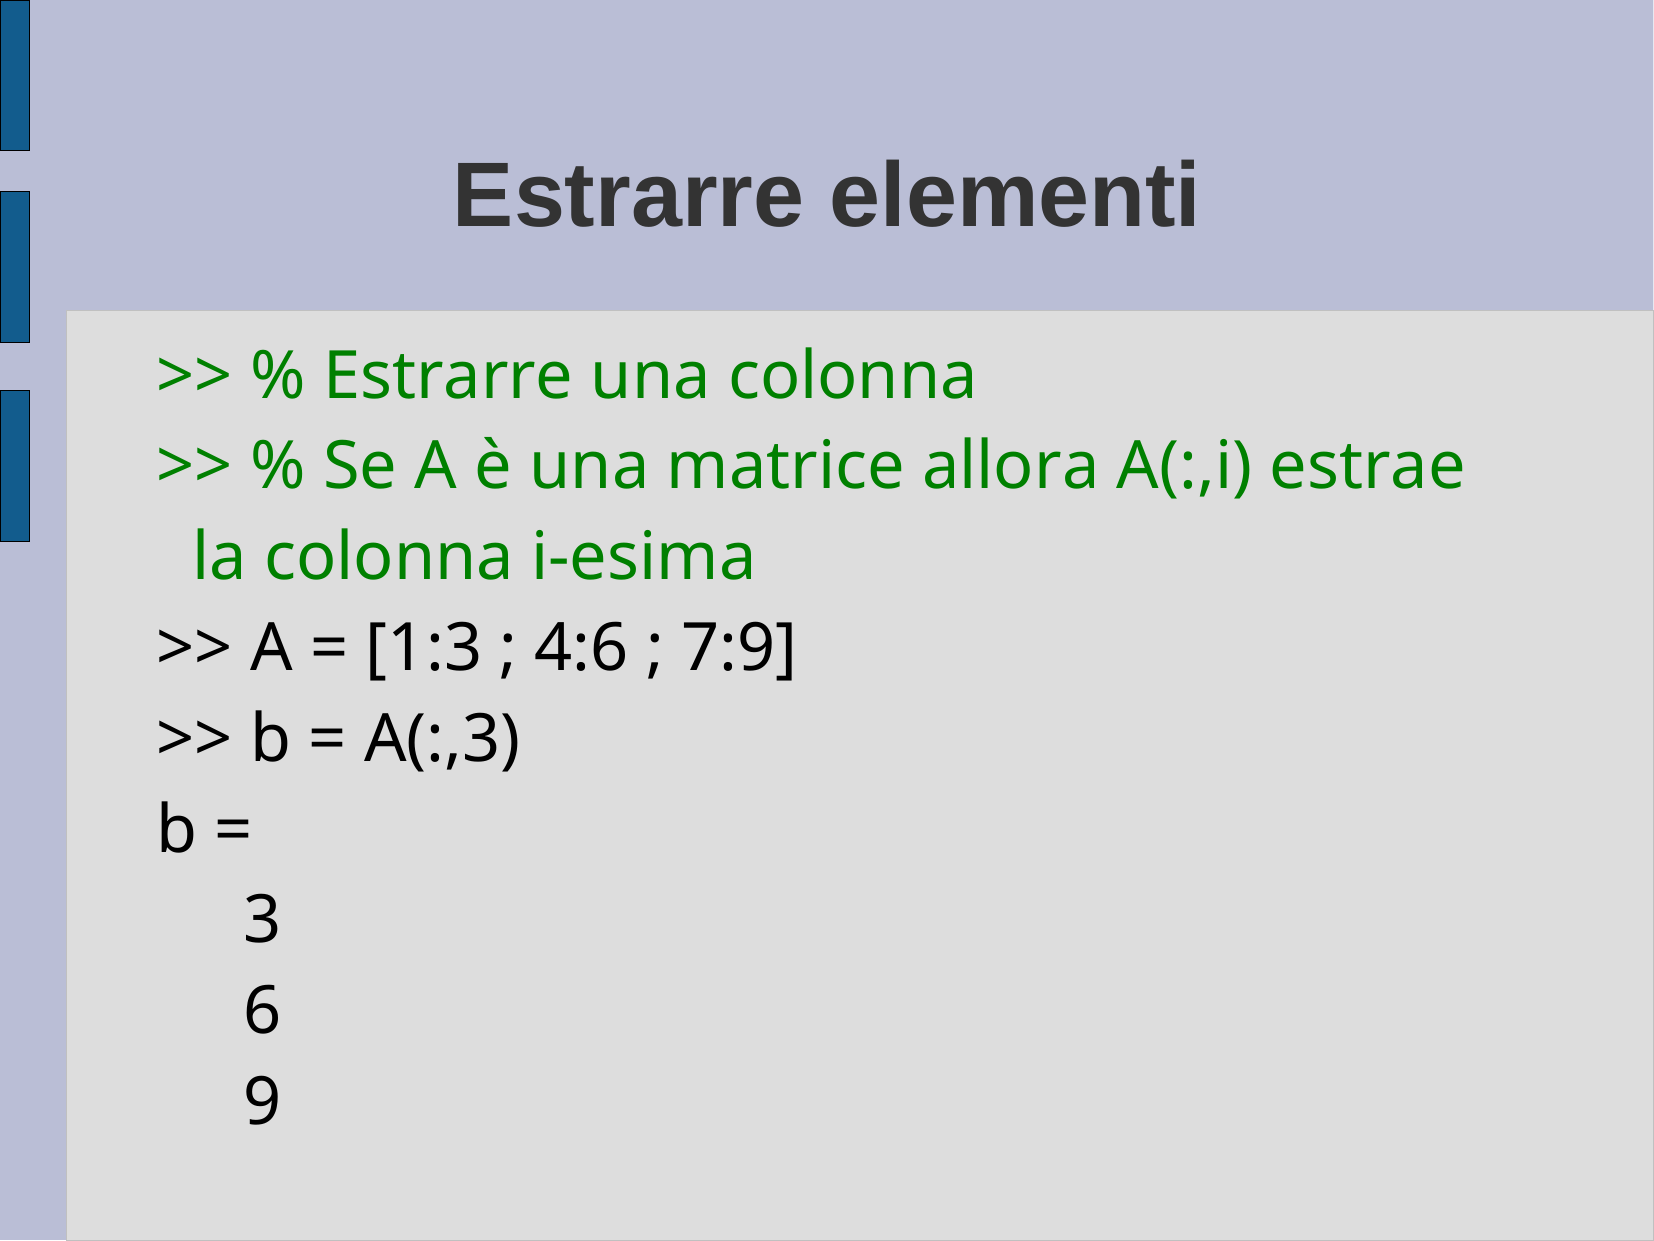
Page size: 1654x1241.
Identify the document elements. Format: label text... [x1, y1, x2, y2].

subtitle >> % Estrarre una colonna >> % Se A è una matrice allora A(:,i) estrae la colonna i-esima >> A = [1:3 ; 4:6 ; 7:9] >> b = A(:,3) b = 3 6 9 [121, 352, 1534, 1119]
title Estrarre elementi [121, 98, 1534, 291]
